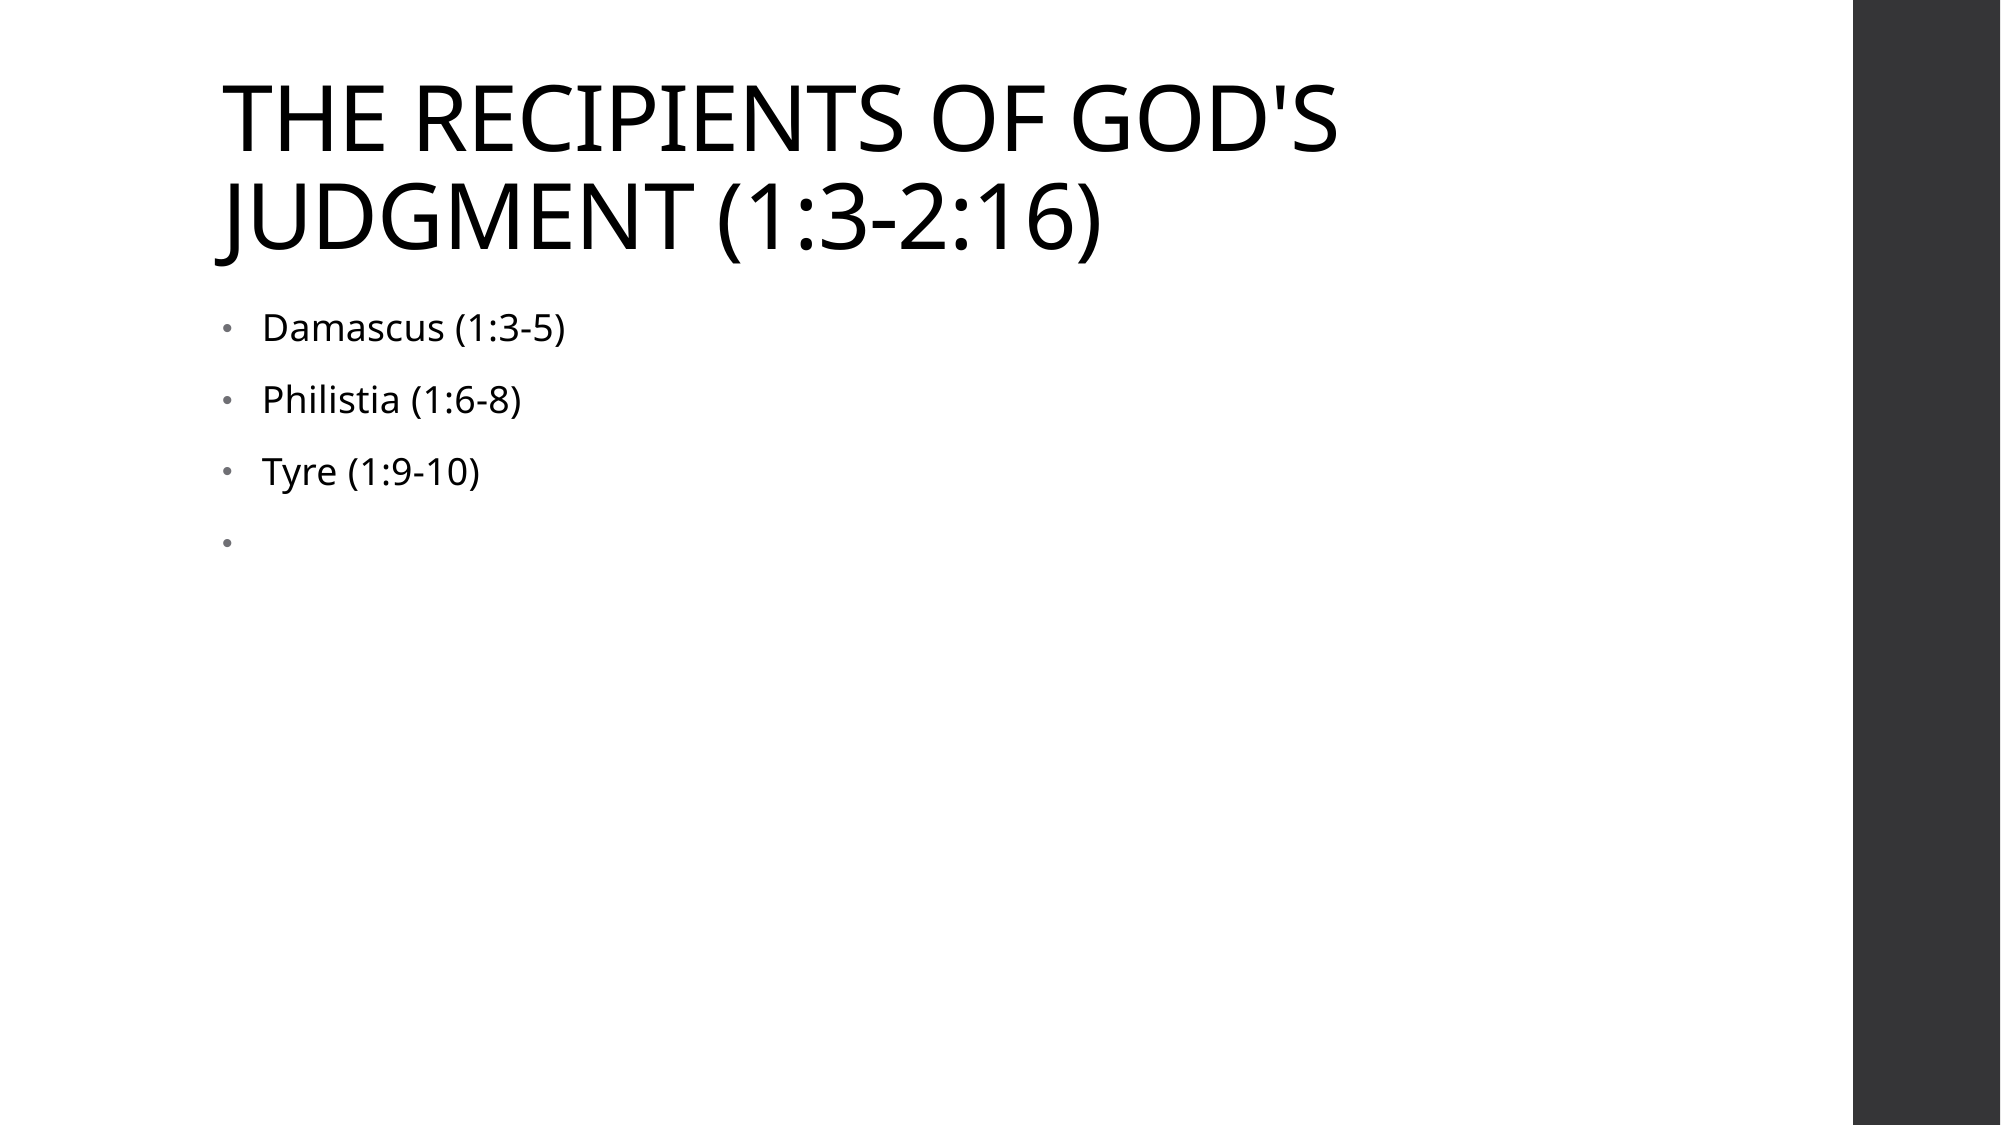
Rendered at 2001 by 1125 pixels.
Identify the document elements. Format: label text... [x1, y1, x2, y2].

list Damascus (1:3-5) Philistia (1:6-8) Tyre (1:9-10) [206, 299, 1617, 1014]
title THE RECIPIENTS OF GOD'S JUDGMENT (1:3-2:16) [206, 60, 1797, 278]
